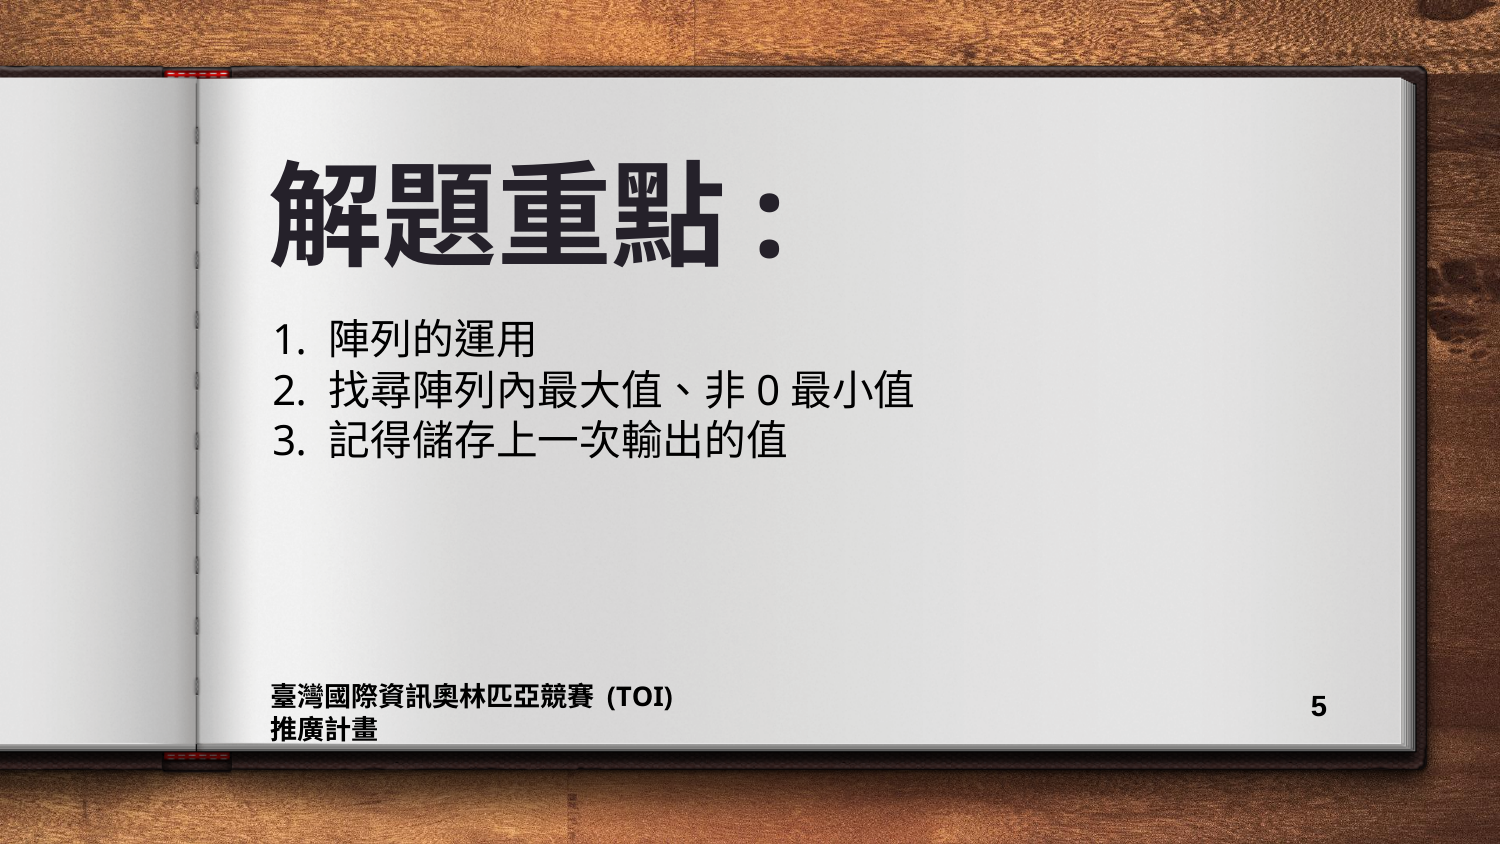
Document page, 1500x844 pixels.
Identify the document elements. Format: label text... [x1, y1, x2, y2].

text_box 陣列的運用 找尋陣列內最大值、非0最小值 記得儲存上一次輸出的值 [257, 305, 1311, 473]
text_box 解題重點: [253, 105, 784, 296]
text_box 5 [1295, 672, 1386, 737]
